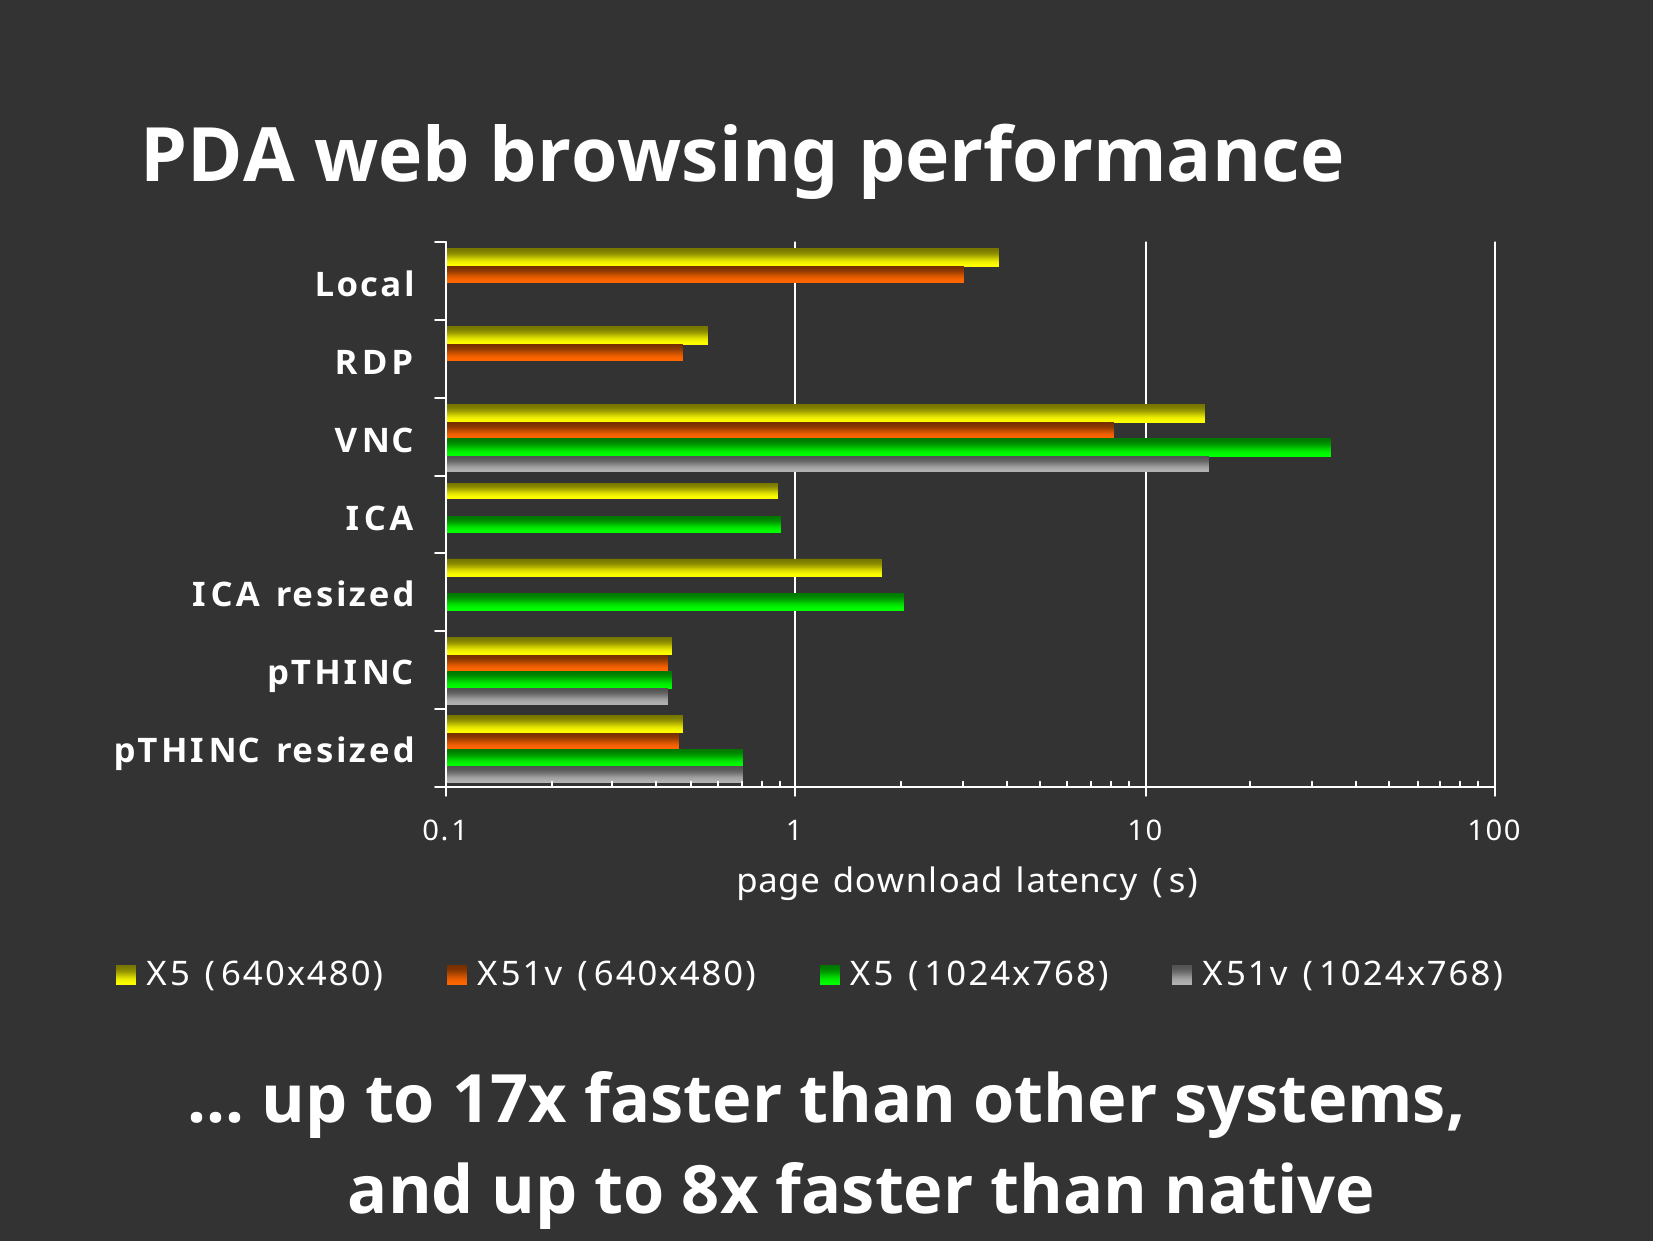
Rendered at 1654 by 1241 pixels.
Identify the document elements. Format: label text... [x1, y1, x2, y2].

list ... up to 17x faster than other systems, and up to 8x faster than native [0, 1051, 1653, 1214]
chart [71, 213, 1563, 1038]
text_box PDA web browsing performance [140, 101, 1498, 189]
